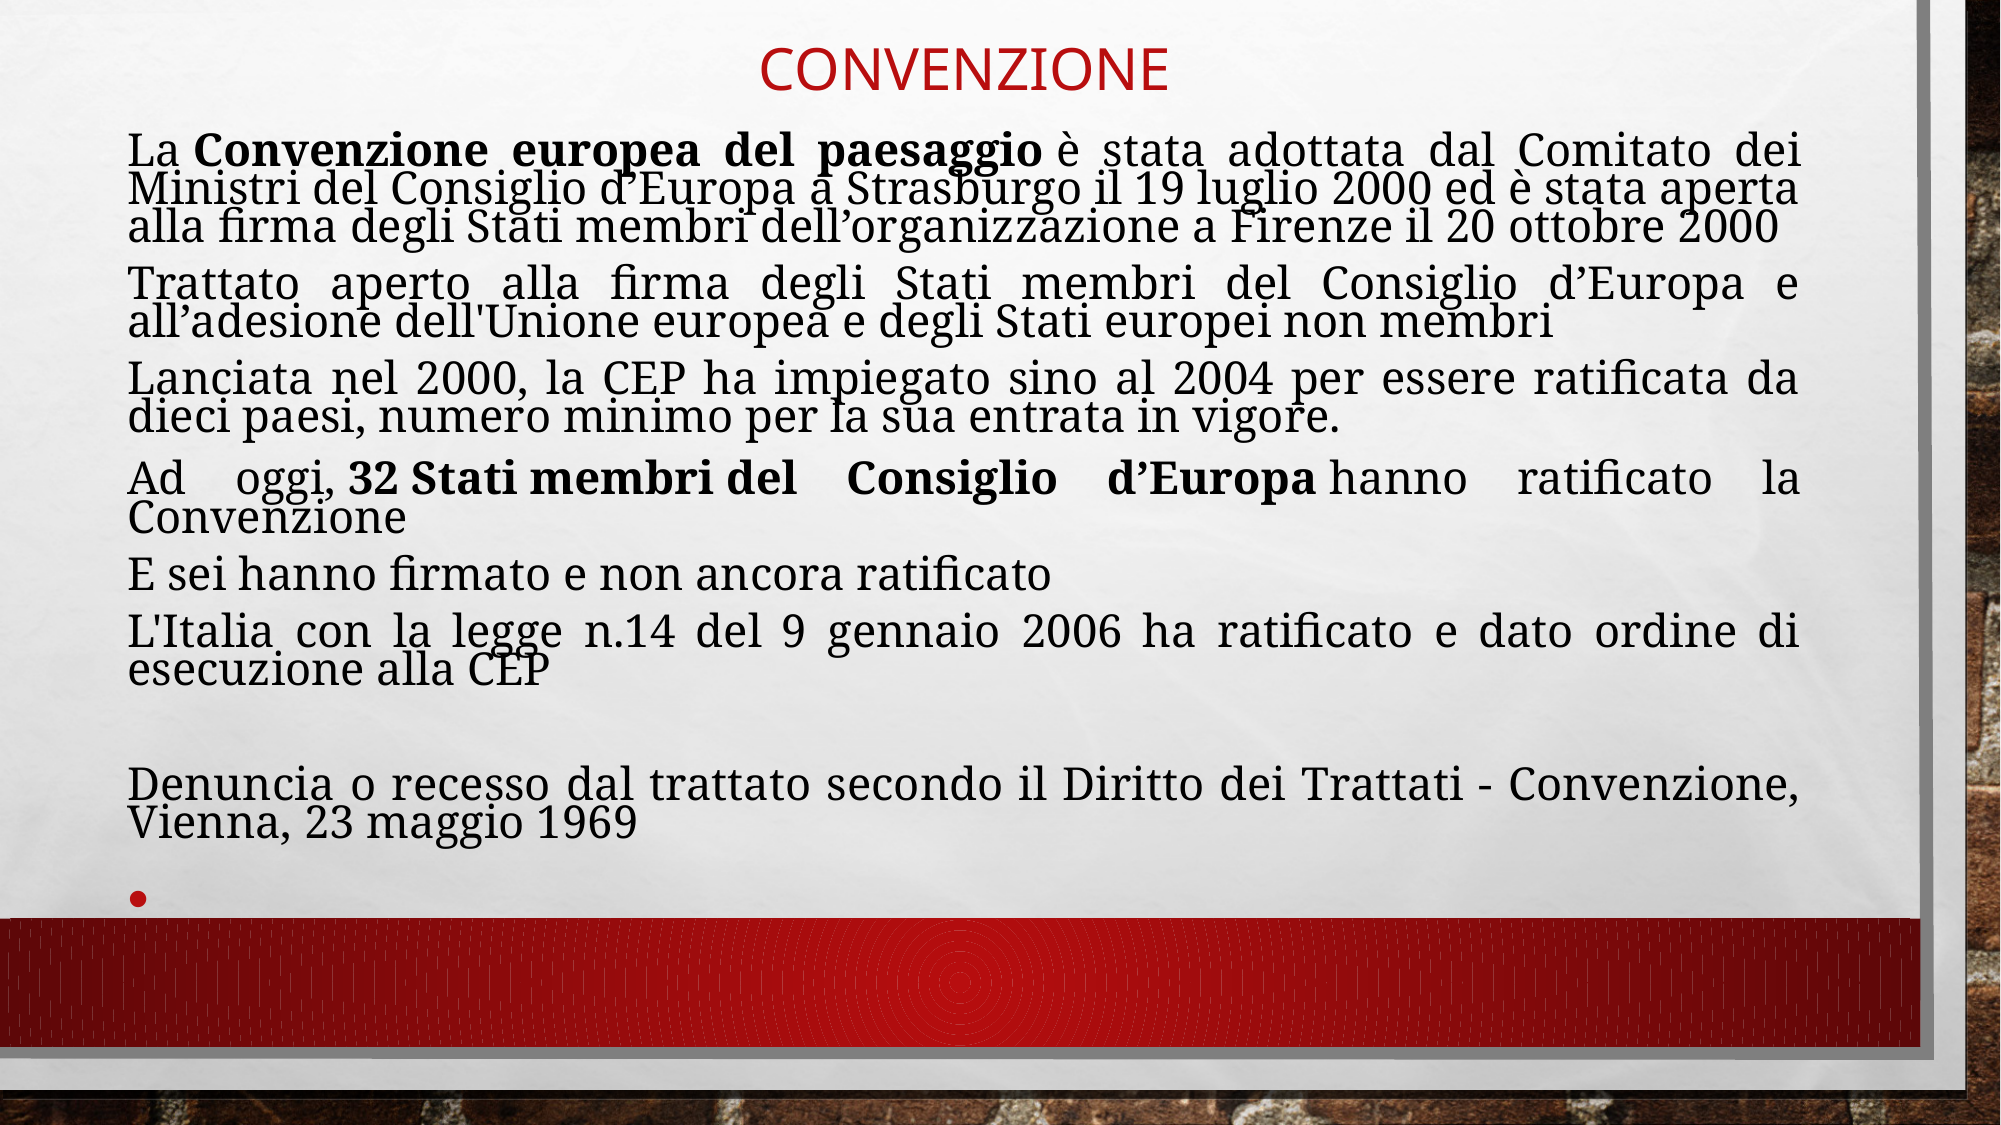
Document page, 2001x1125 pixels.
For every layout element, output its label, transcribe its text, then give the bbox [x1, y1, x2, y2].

title Convenzione [112, 24, 1819, 118]
list La Convenzione europea del paesaggio è stata adottata dal Comitato dei Ministri del Consiglio d’Europa a Strasburgo il 19 luglio 2000 ed è stata aperta alla firma degli Stati membri dell’organizzazione a Firenze il 20 ottobre 2000 Trattato aperto alla firma degli Stati membri del Consiglio d’Europa e all’adesione dell'Unione europea e degli Stati europei non membri Lanciata nel 2000, la CEP ha impiegato sino al 2004 per essere ratificata da dieci paesi, numero minimo per la sua entrata in vigore. Ad oggi, 32 Stati membri del Consiglio d’Europa hanno ratificato la Convenzione E sei hanno firmato e non ancora ratificato L'Italia con la legge n.14 del 9 gennaio 2006 ha ratificato e dato ordine di esecuzione alla CEP Denuncia o recesso dal trattato secondo il Diritto dei Trattati - Convenzione, Vienna, 23 maggio 1969 [112, 128, 1818, 882]
